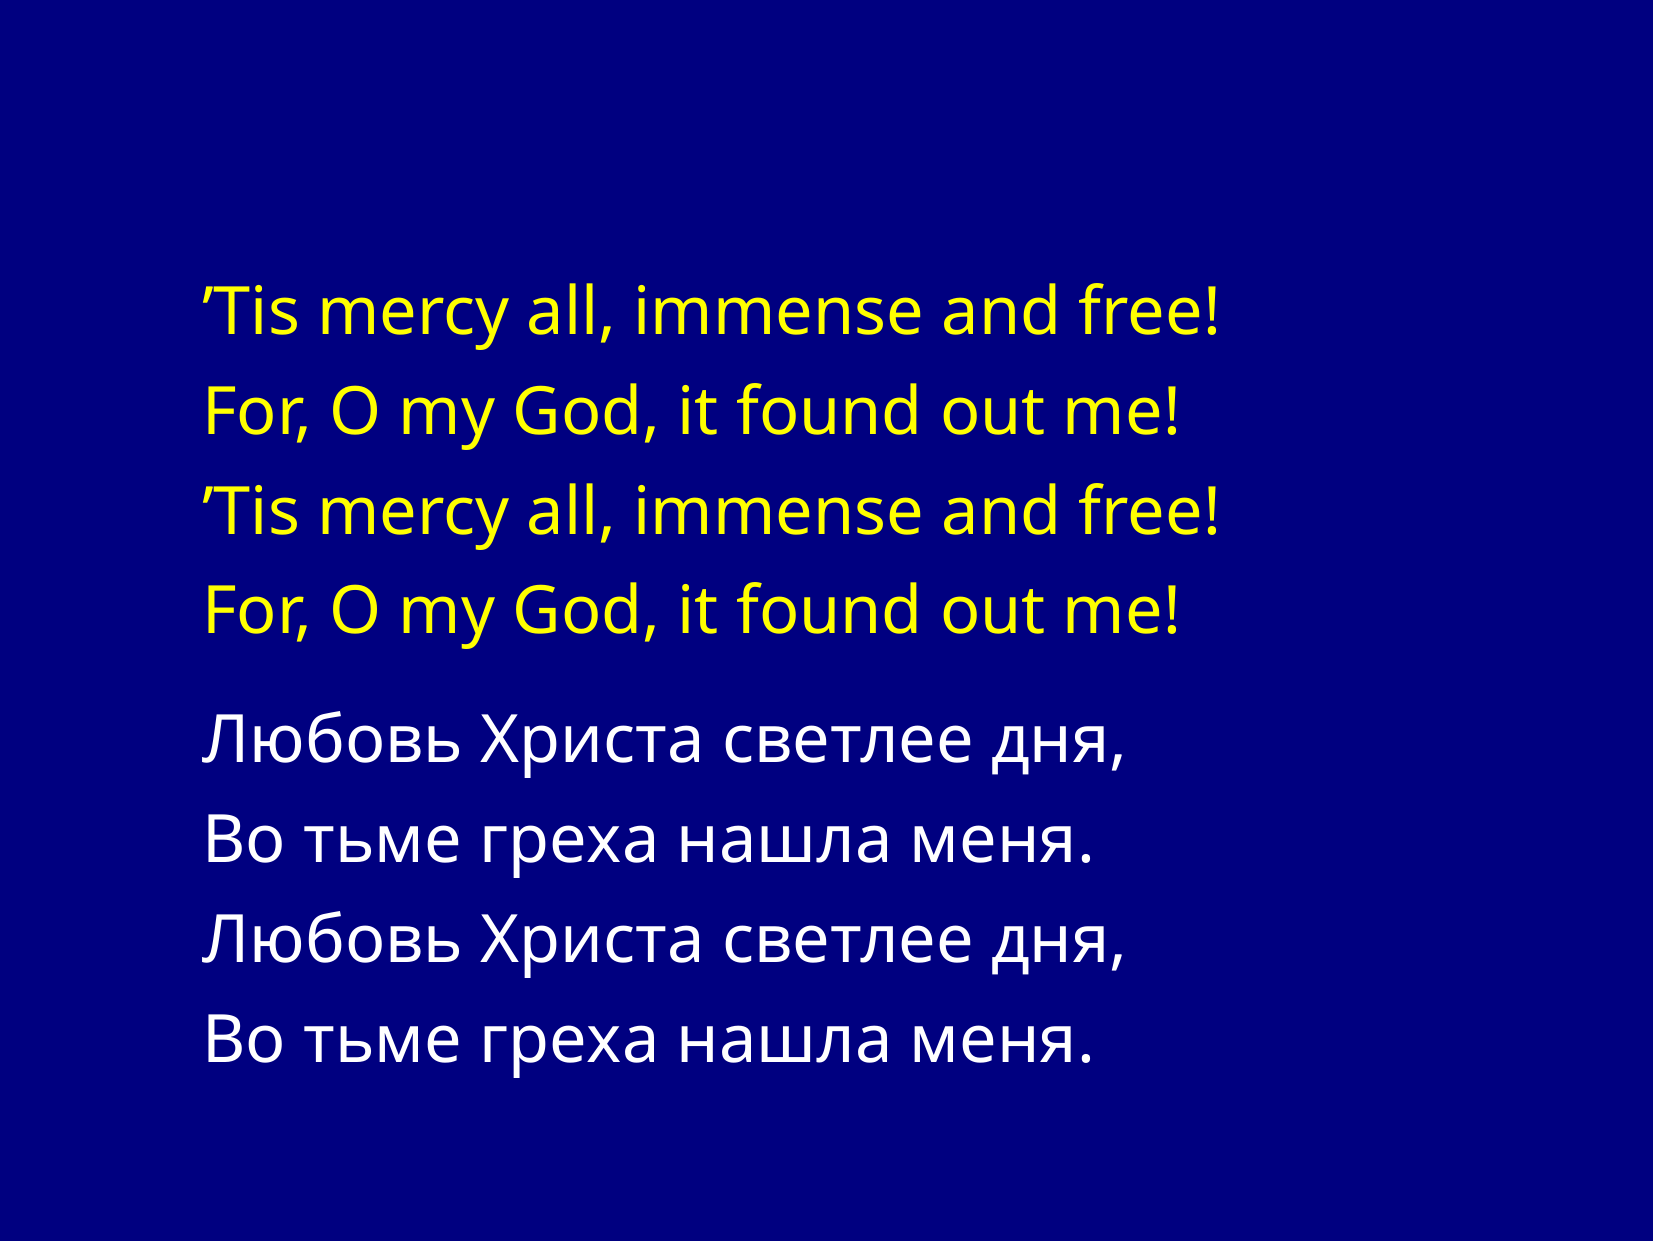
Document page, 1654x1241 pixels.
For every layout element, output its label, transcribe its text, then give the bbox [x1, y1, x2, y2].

text_box ’Tis mercy all, immense and free! For, O my God, it found out me! ’Tis mercy all, immense and free! For, O my God, it found out me! [75, 56, 1651, 638]
text_box Любовь Христа светлее дня, Во тьме греха нашла меня. Любовь Христа светлее дня, Во тьме греха нашла меня. [75, 675, 1576, 1163]
